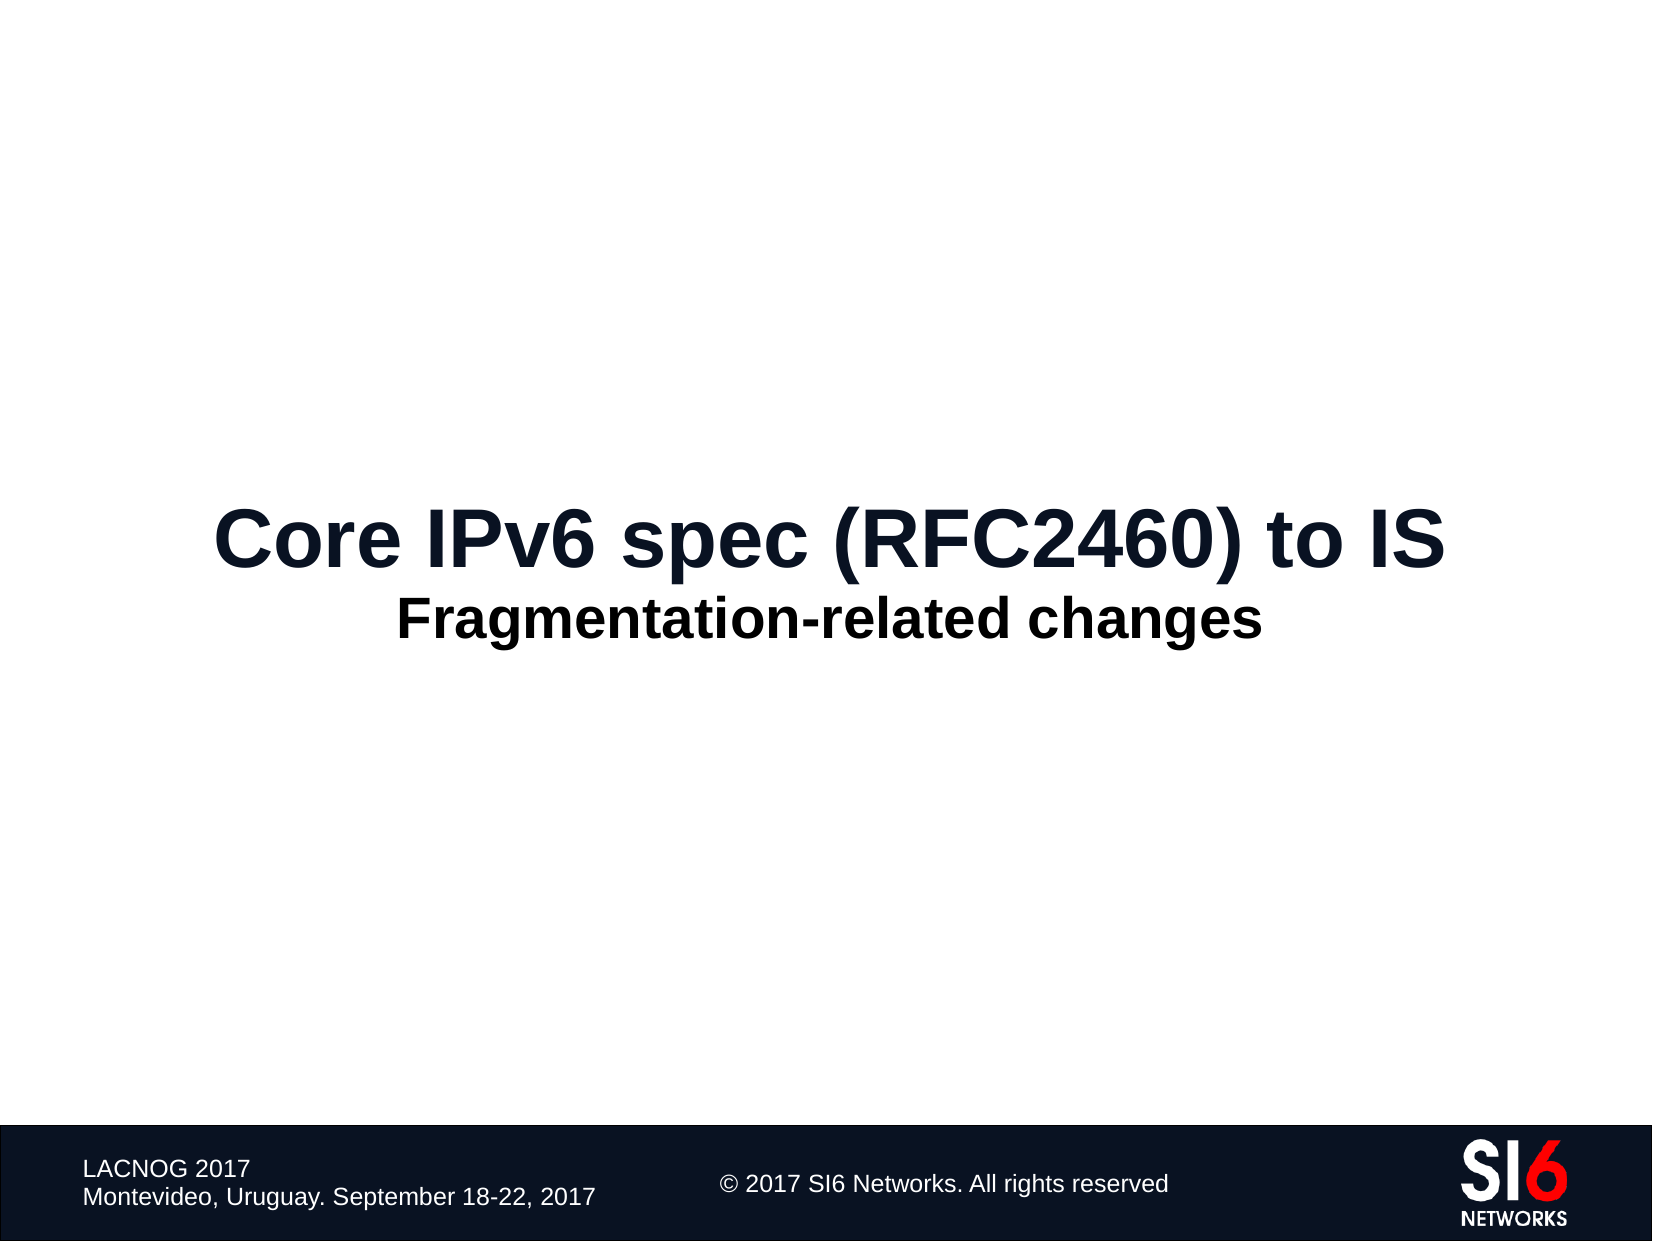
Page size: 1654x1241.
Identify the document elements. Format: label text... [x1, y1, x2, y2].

picture [1461, 1139, 1567, 1226]
title Core IPv6 spec (RFC2460) to IS Fragmentation-related changes [86, 467, 1576, 676]
